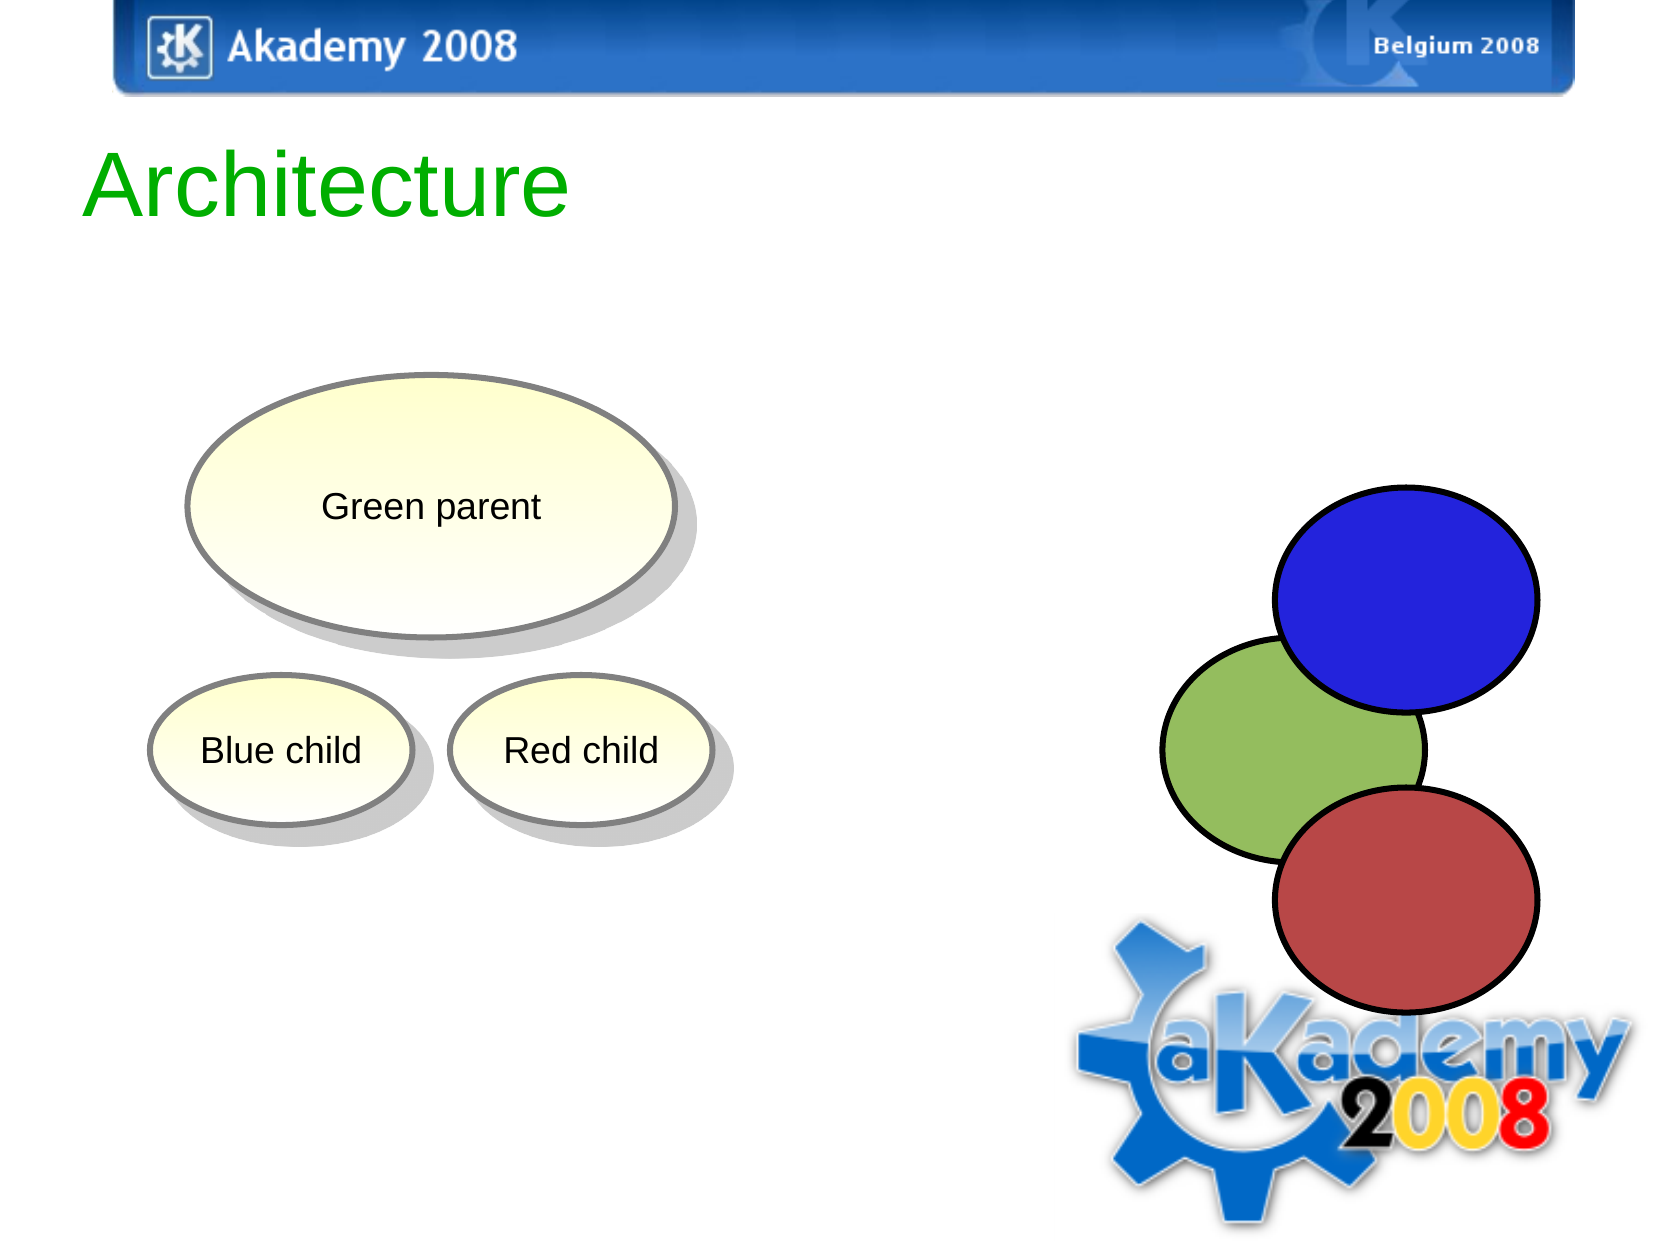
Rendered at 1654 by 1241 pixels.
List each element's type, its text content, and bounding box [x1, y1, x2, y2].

title Architecture [82, 112, 1571, 257]
text_box Green parent [187, 374, 676, 638]
text_box Blue child [149, 675, 413, 826]
picture [112, 0, 1575, 98]
picture [1053, 913, 1654, 1241]
text_box Red child [449, 675, 713, 826]
text_box [1162, 487, 1538, 1013]
